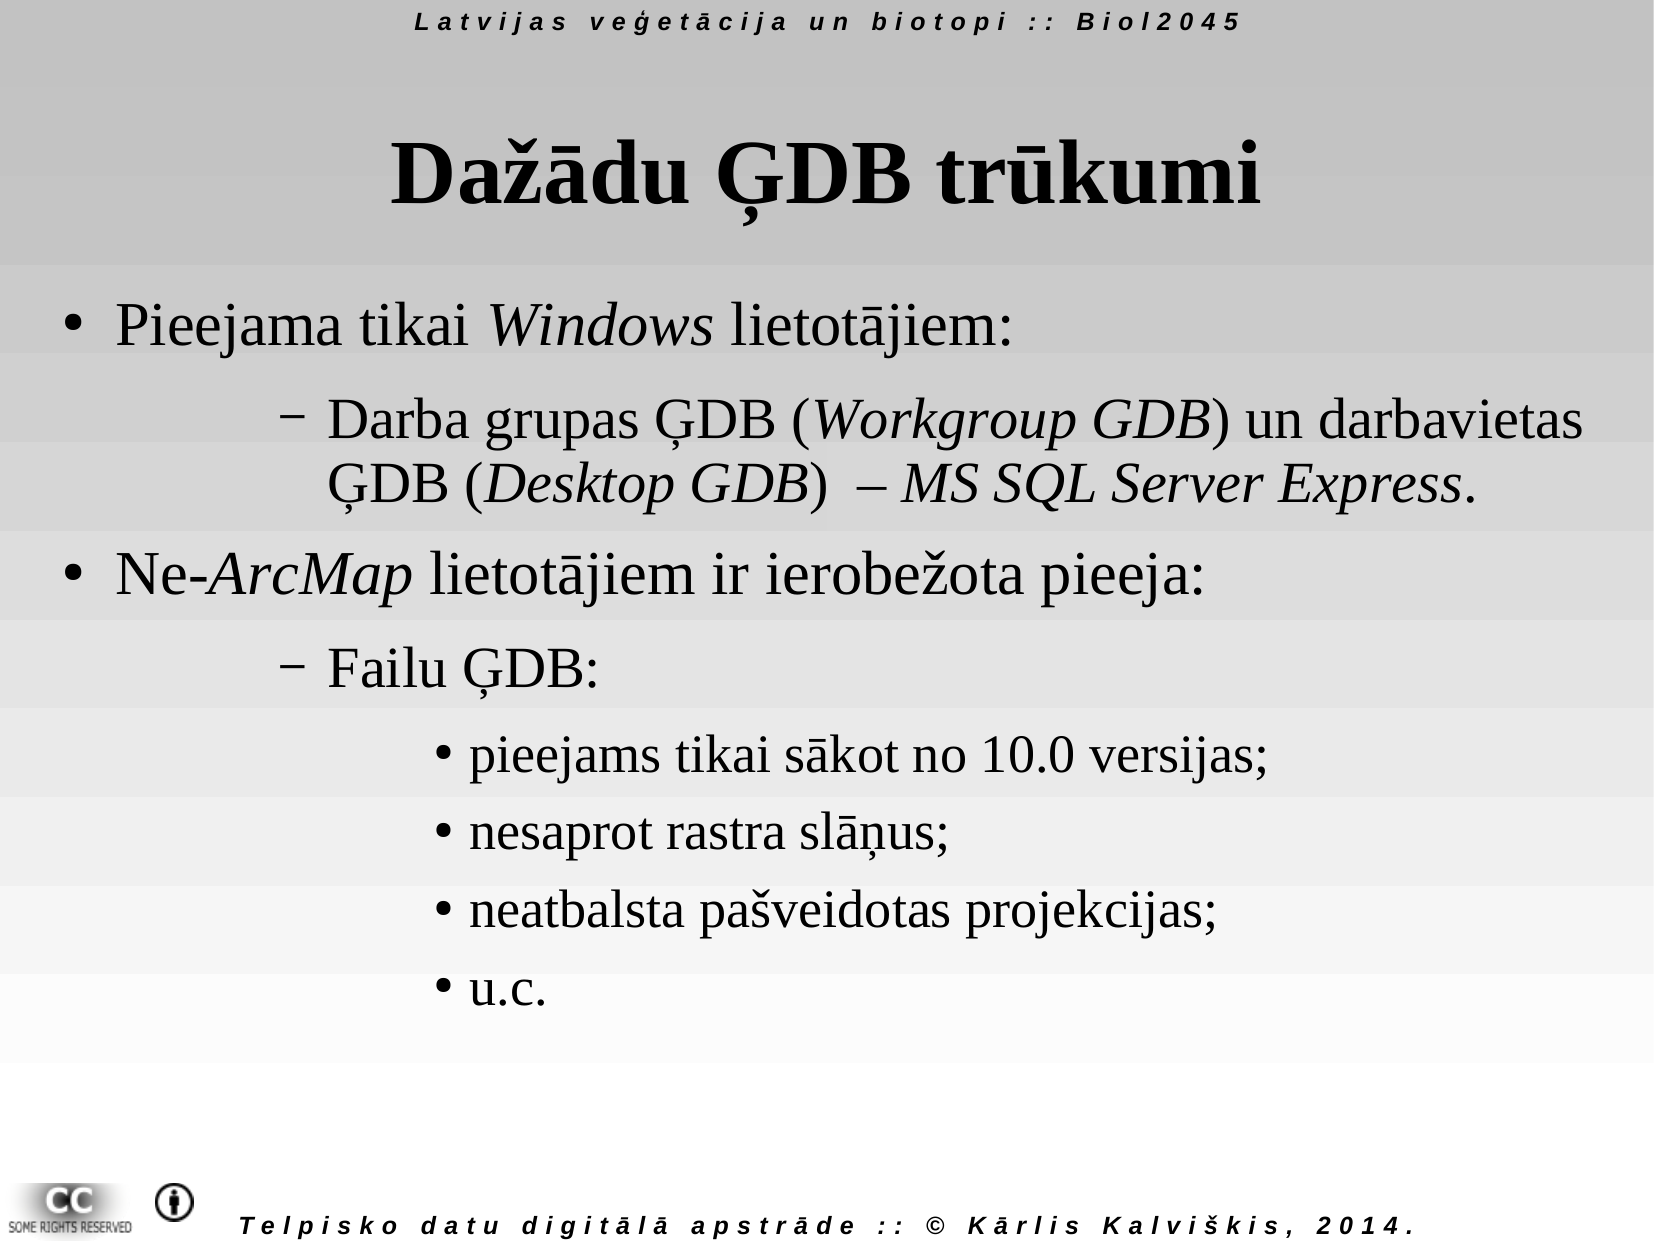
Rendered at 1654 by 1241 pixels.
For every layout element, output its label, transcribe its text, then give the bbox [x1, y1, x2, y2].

picture [0, 0, 1654, 1241]
title Dažādu ĢDB trūkumi [29, 49, 1625, 296]
list Pieejama tikai Windows lietotājiem: Darba grupas ĢDB (Workgroup GDB) un darbavietas ĢDB (Desktop GDB) – MS SQL Server Express. Ne-ArcMap lietotājiem ir ierobežota pieeja: Failu ĢDB: pieejams tikai sākot no 10.0 versijas; nesaprot rastra slāņus; neatbalsta pašveidotas projekcijas; u.c. [44, 289, 1610, 1113]
